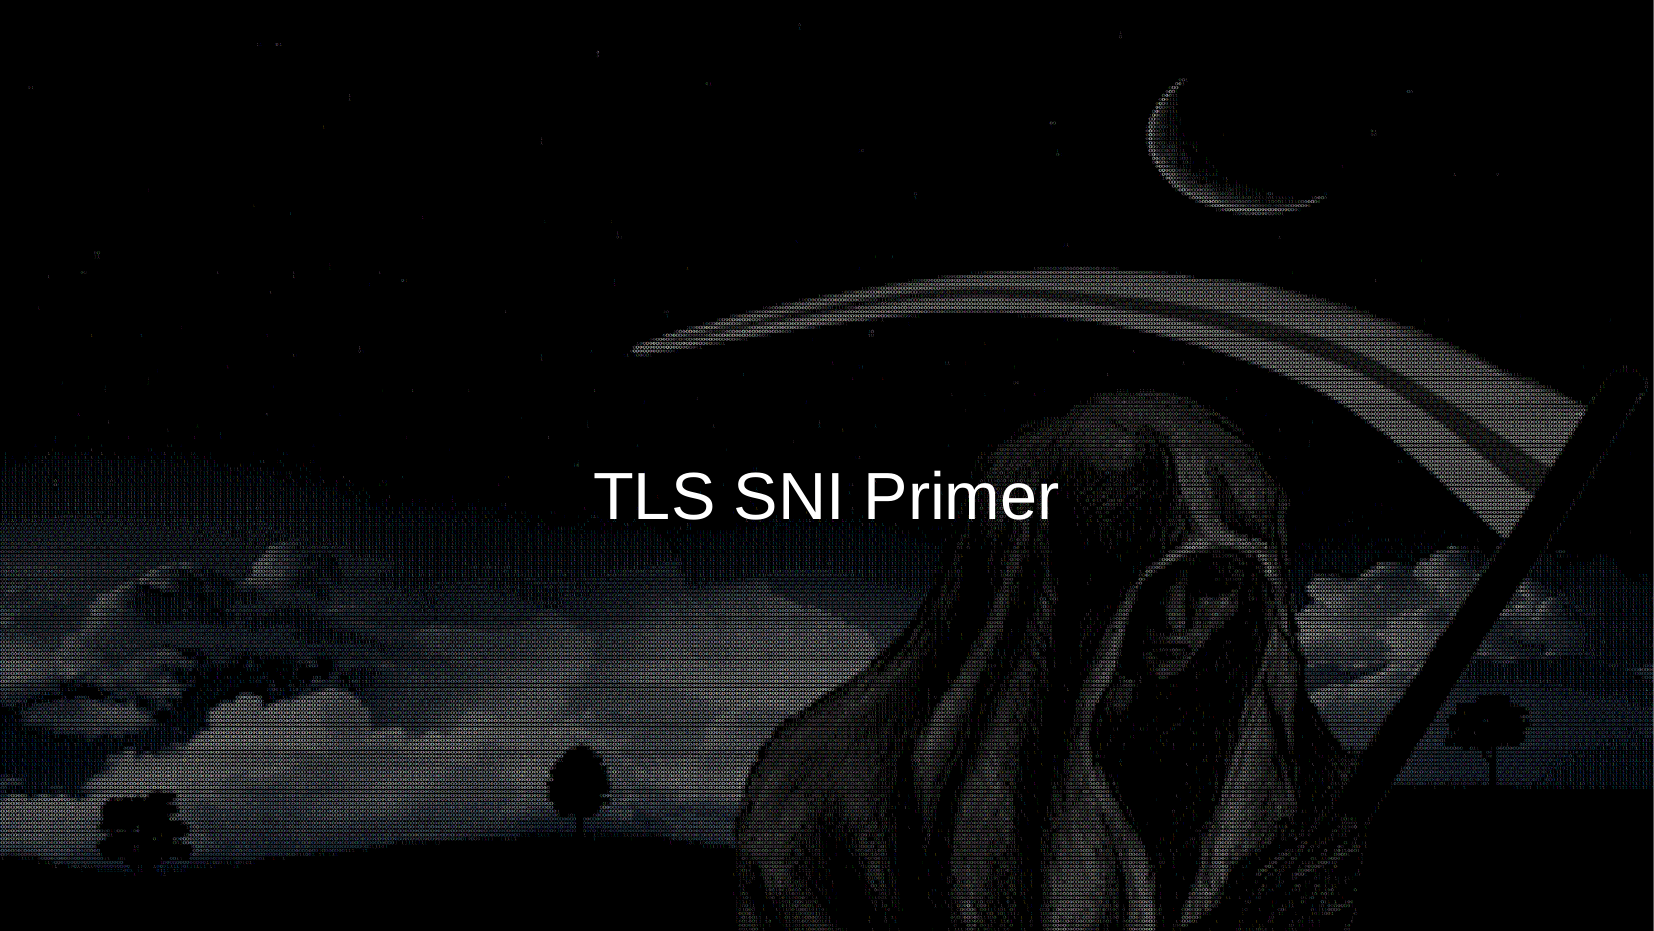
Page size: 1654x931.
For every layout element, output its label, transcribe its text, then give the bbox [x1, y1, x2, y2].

picture [0, 0, 1654, 931]
subtitle TLS SNI Primer [82, 165, 1571, 827]
